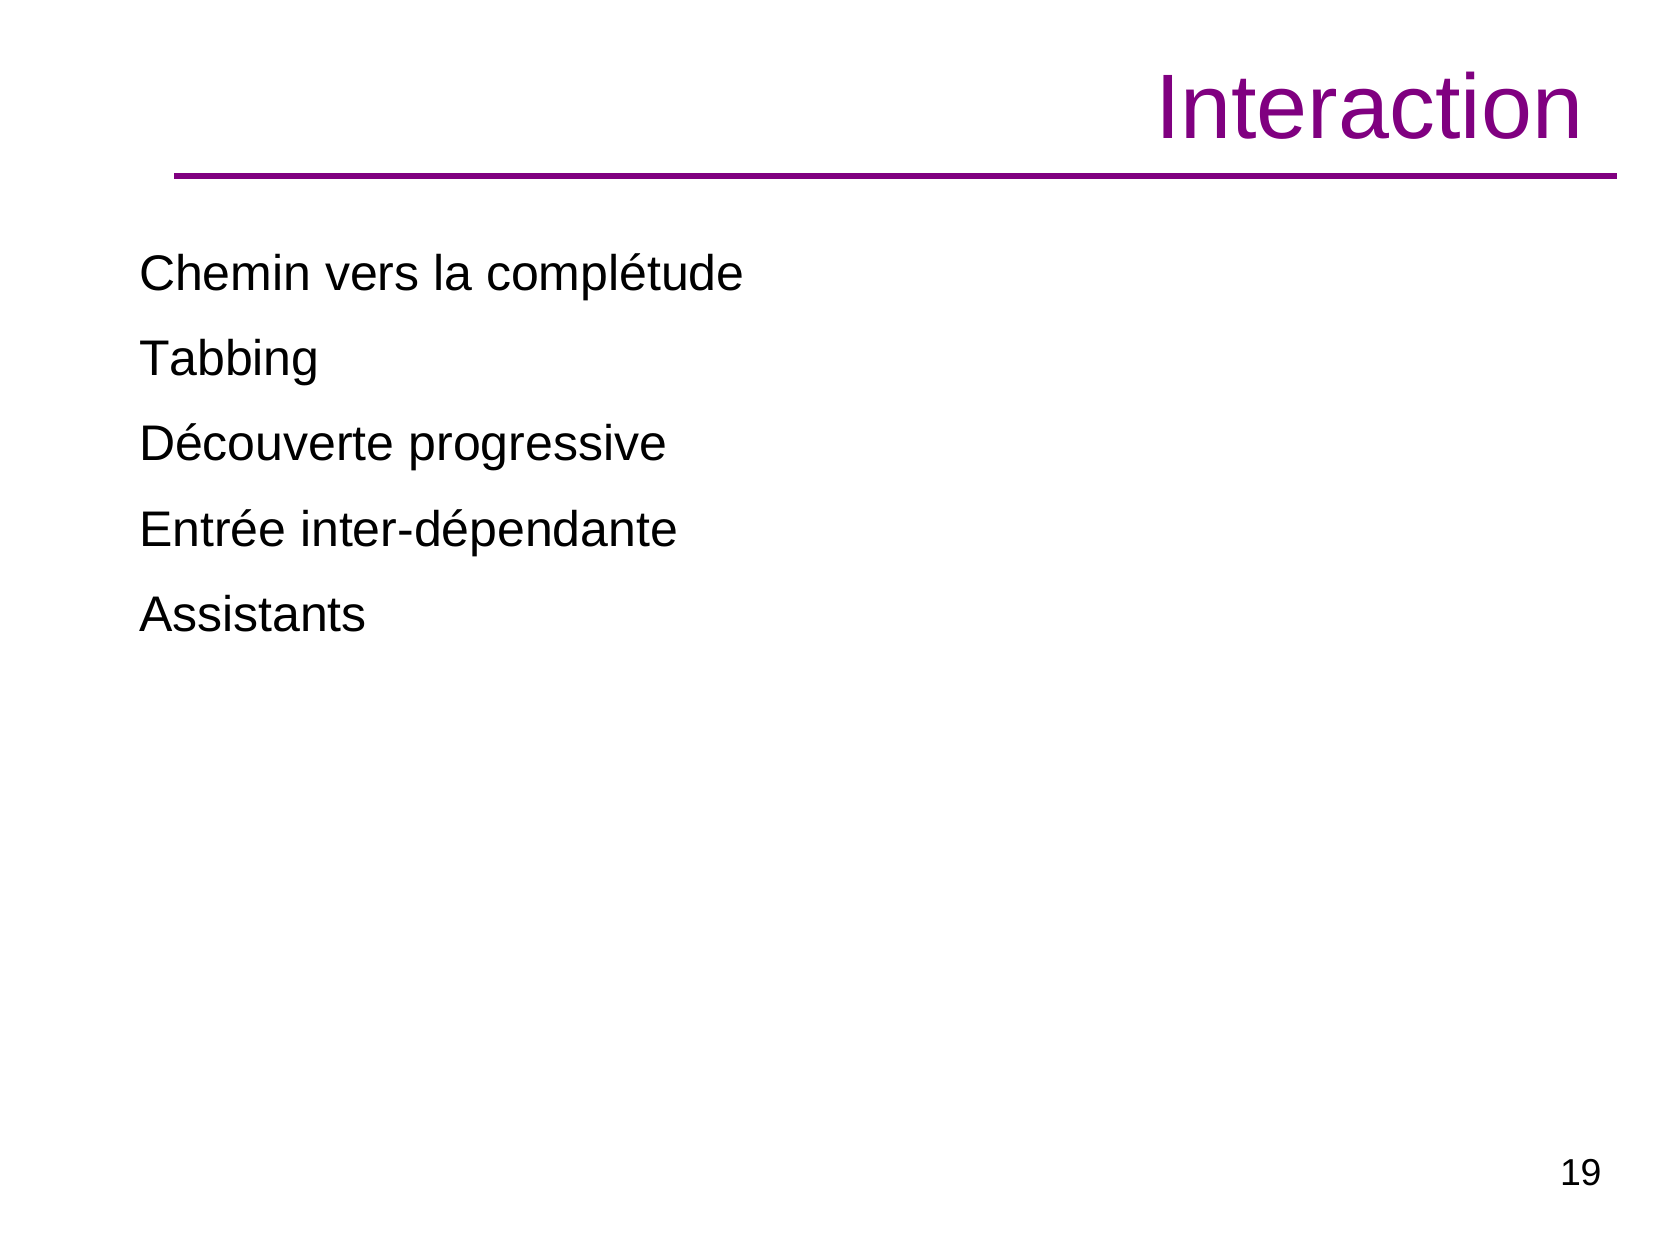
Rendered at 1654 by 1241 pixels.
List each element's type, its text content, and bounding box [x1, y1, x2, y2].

title Interaction [84, 39, 1584, 176]
list Chemin vers la complétude Tabbing Découverte progressive Entrée inter-dépendante Assistants [121, 244, 1534, 1162]
